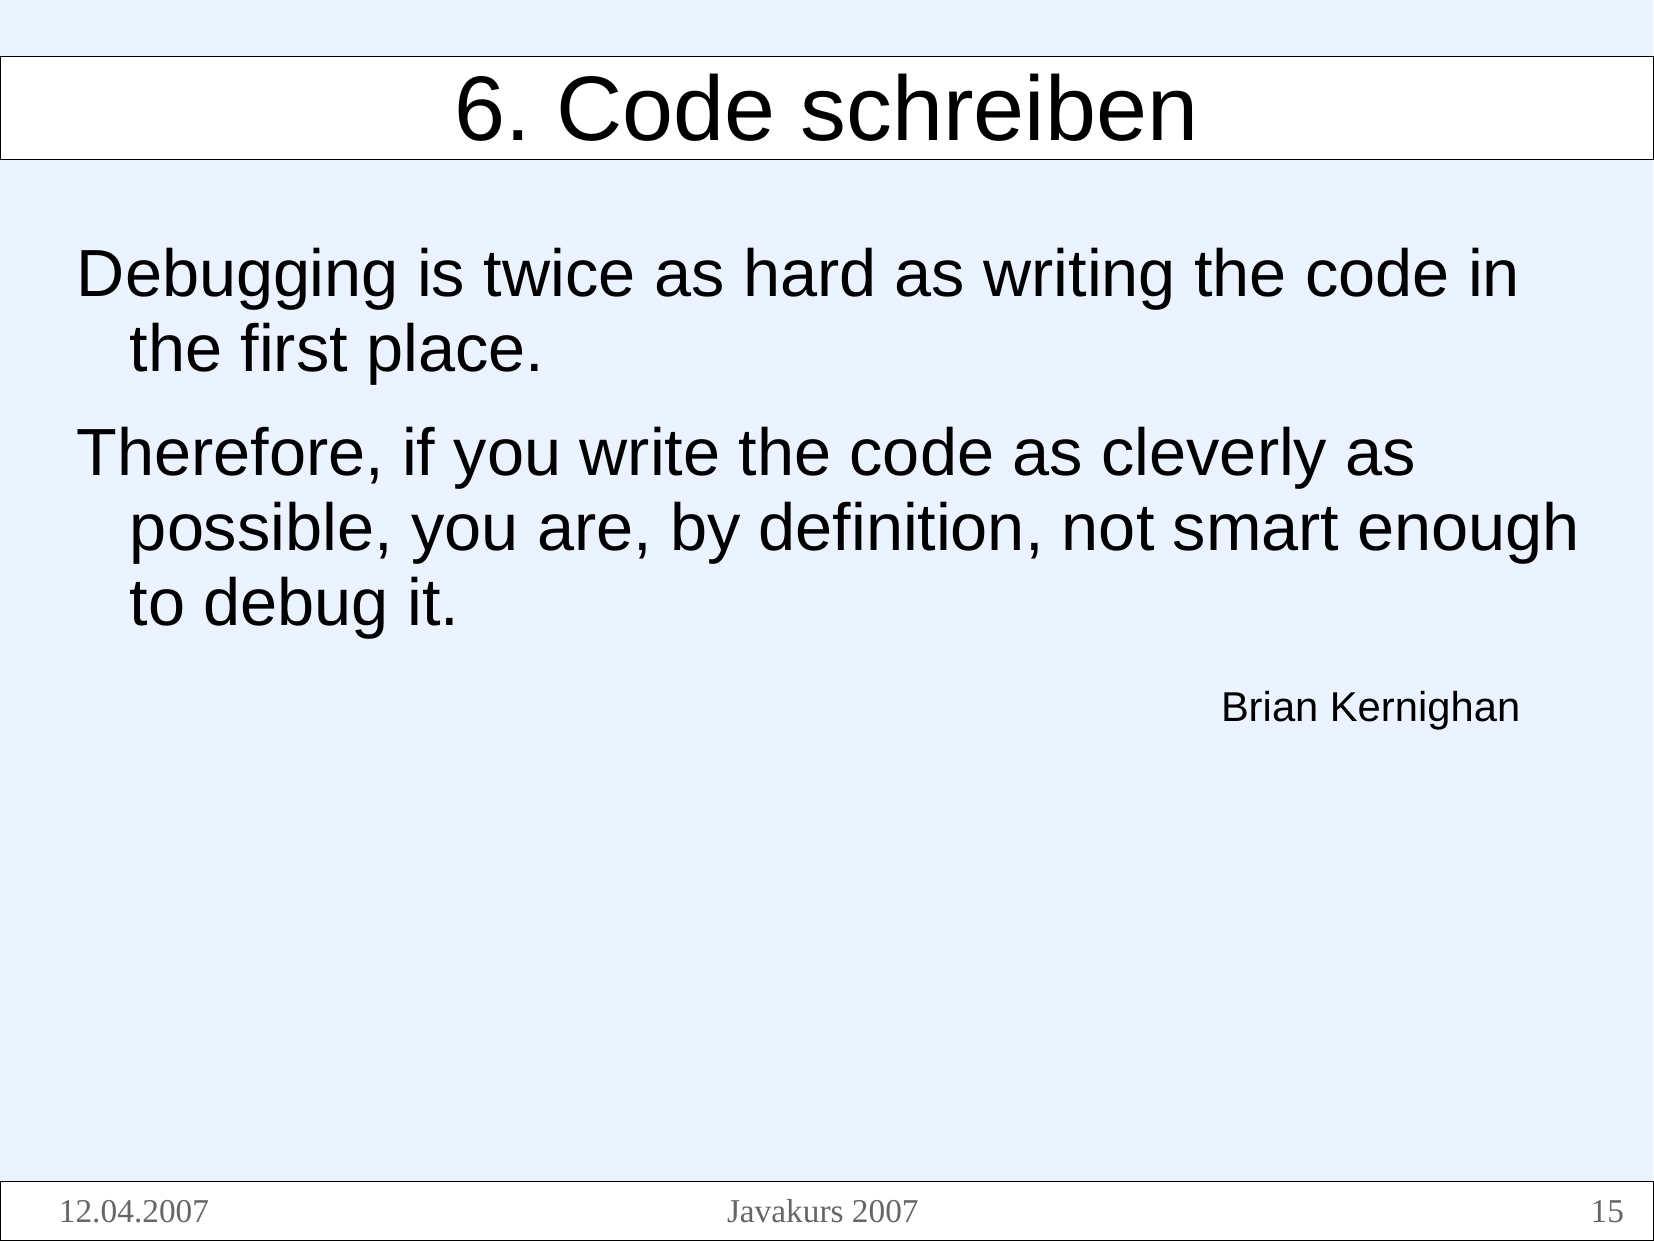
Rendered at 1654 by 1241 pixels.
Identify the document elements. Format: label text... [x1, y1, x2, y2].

text_box Brian Kernighan [1206, 676, 1536, 739]
list Debugging is twice as hard as writing the code in the first place. Therefore, if you write the code as cleverly as possible, you are, by definition, not smart enough to debug it. [59, 236, 1595, 1152]
title 6. Code schreiben [0, 56, 1654, 160]
